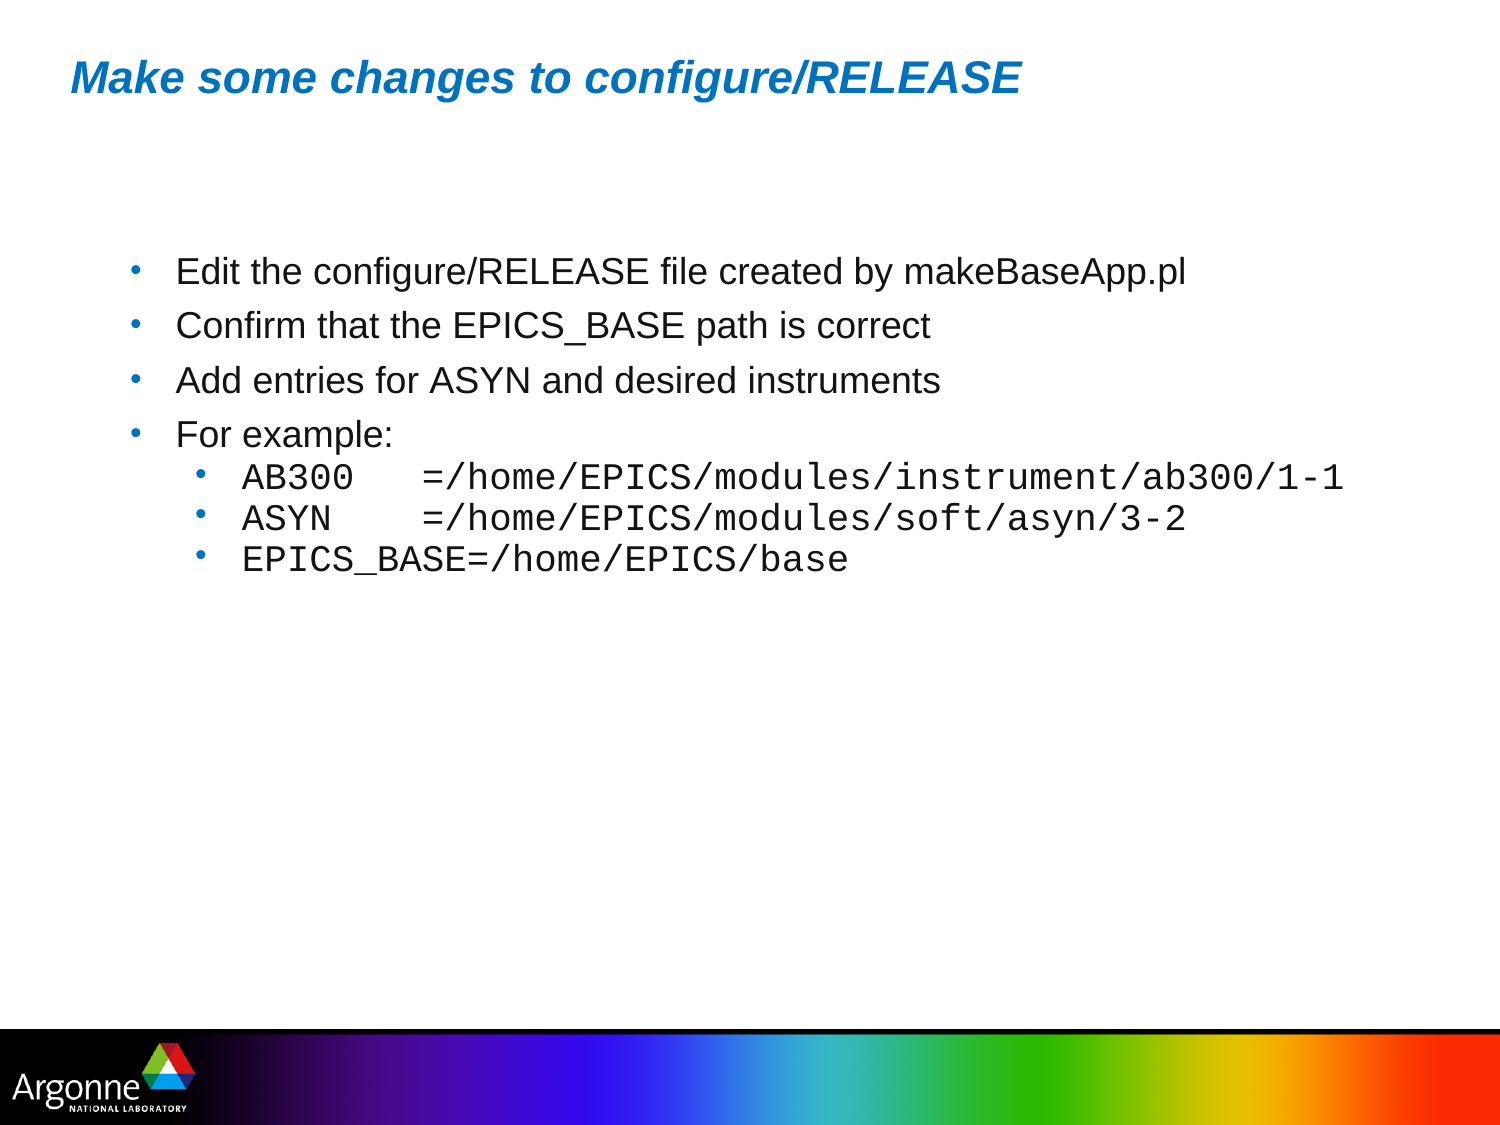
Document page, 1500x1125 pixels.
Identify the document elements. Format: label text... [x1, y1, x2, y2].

picture [0, 1029, 1500, 1125]
list Edit the configure/RELEASE file created by makeBaseApp.pl Confirm that the EPICS_BASE path is correct Add entries for ASYN and desired instruments For example: AB300 =/home/EPICS/modules/instrument/ab300/1-1 ASYN =/home/EPICS/modules/soft/asyn/3-2 EPICS_BASE=/home/EPICS/base [114, 239, 1475, 588]
title Make some changes to configure/RELEASE [55, 54, 1361, 112]
